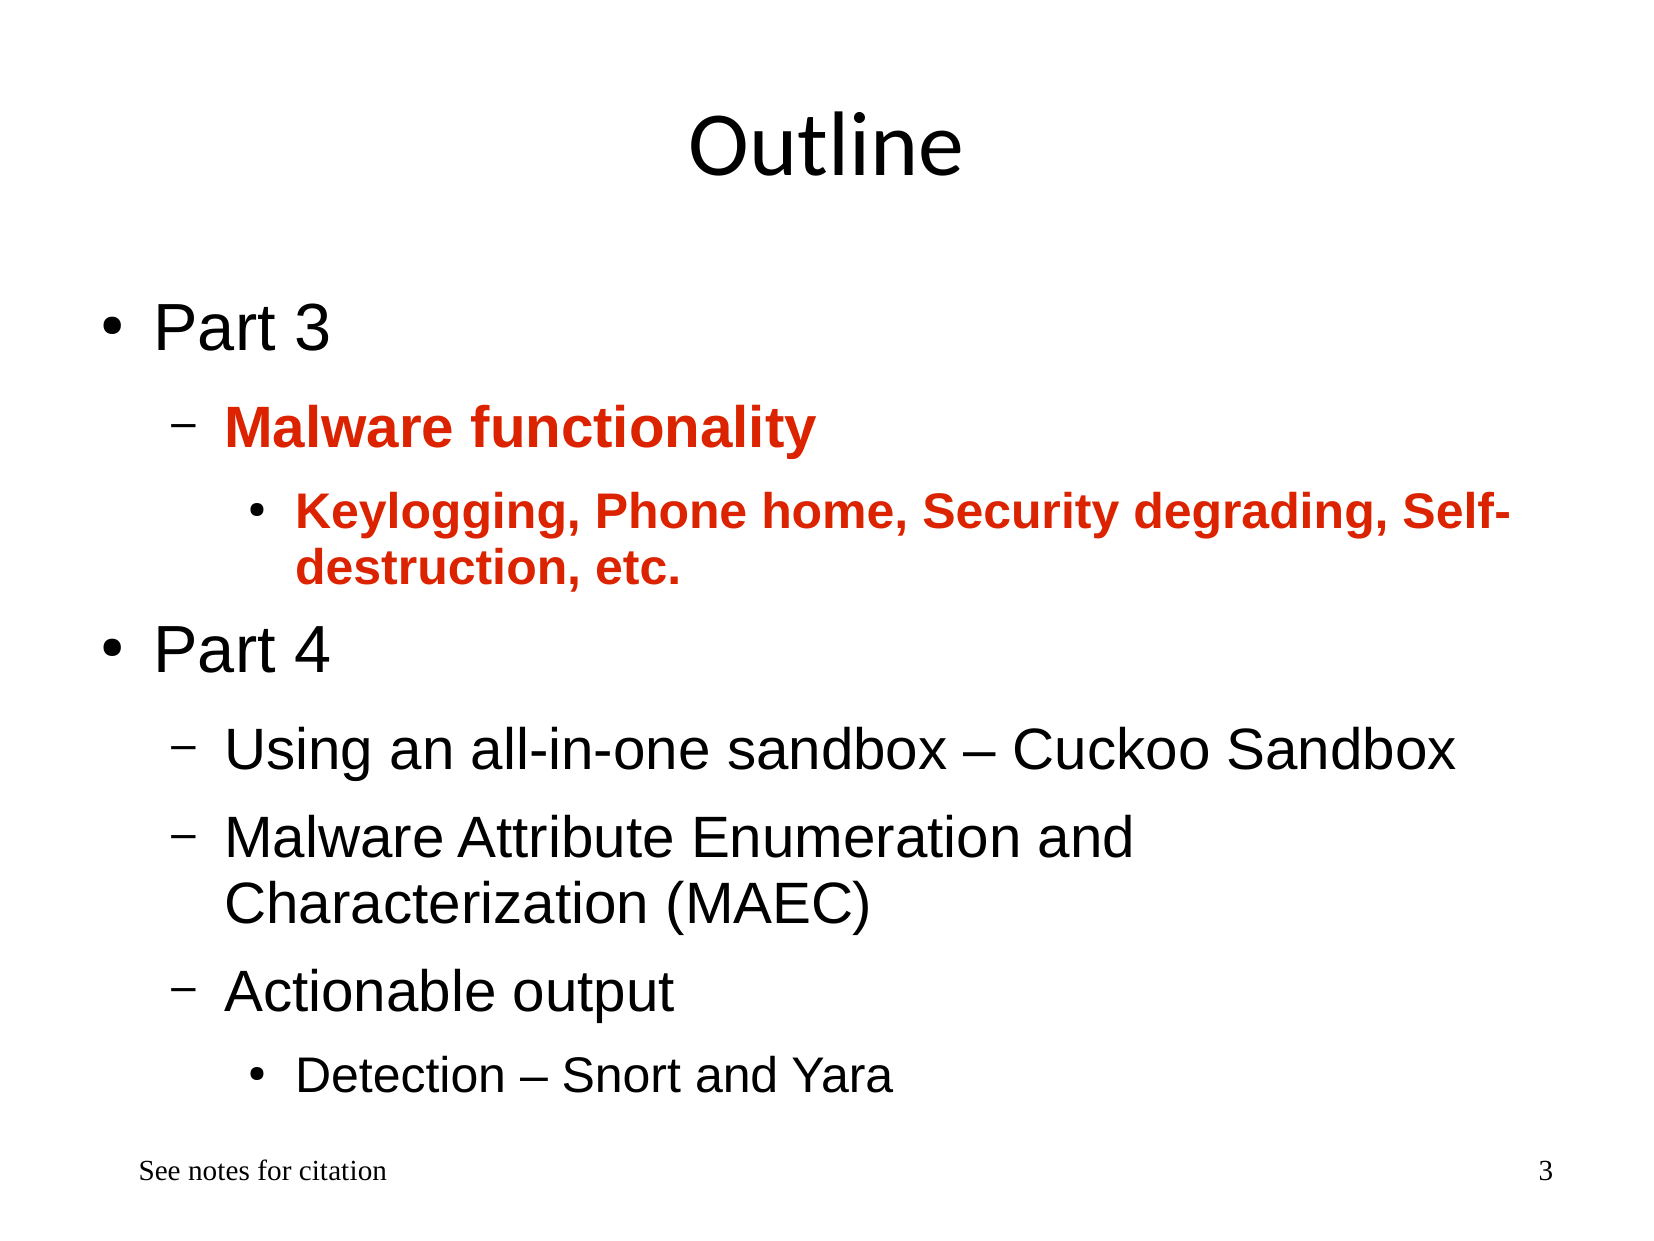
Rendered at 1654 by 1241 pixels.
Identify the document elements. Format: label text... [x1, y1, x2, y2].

title Outline [82, 49, 1571, 257]
list Part 3 Malware functionality Keylogging, Phone home, Security degrading, Self-destruction, etc. Part 4 Using an all-in-one sandbox – Cuckoo Sandbox Malware Attribute Enumeration and Characterization (MAEC) Actionable output Detection – Snort and Yara [82, 290, 1576, 1126]
